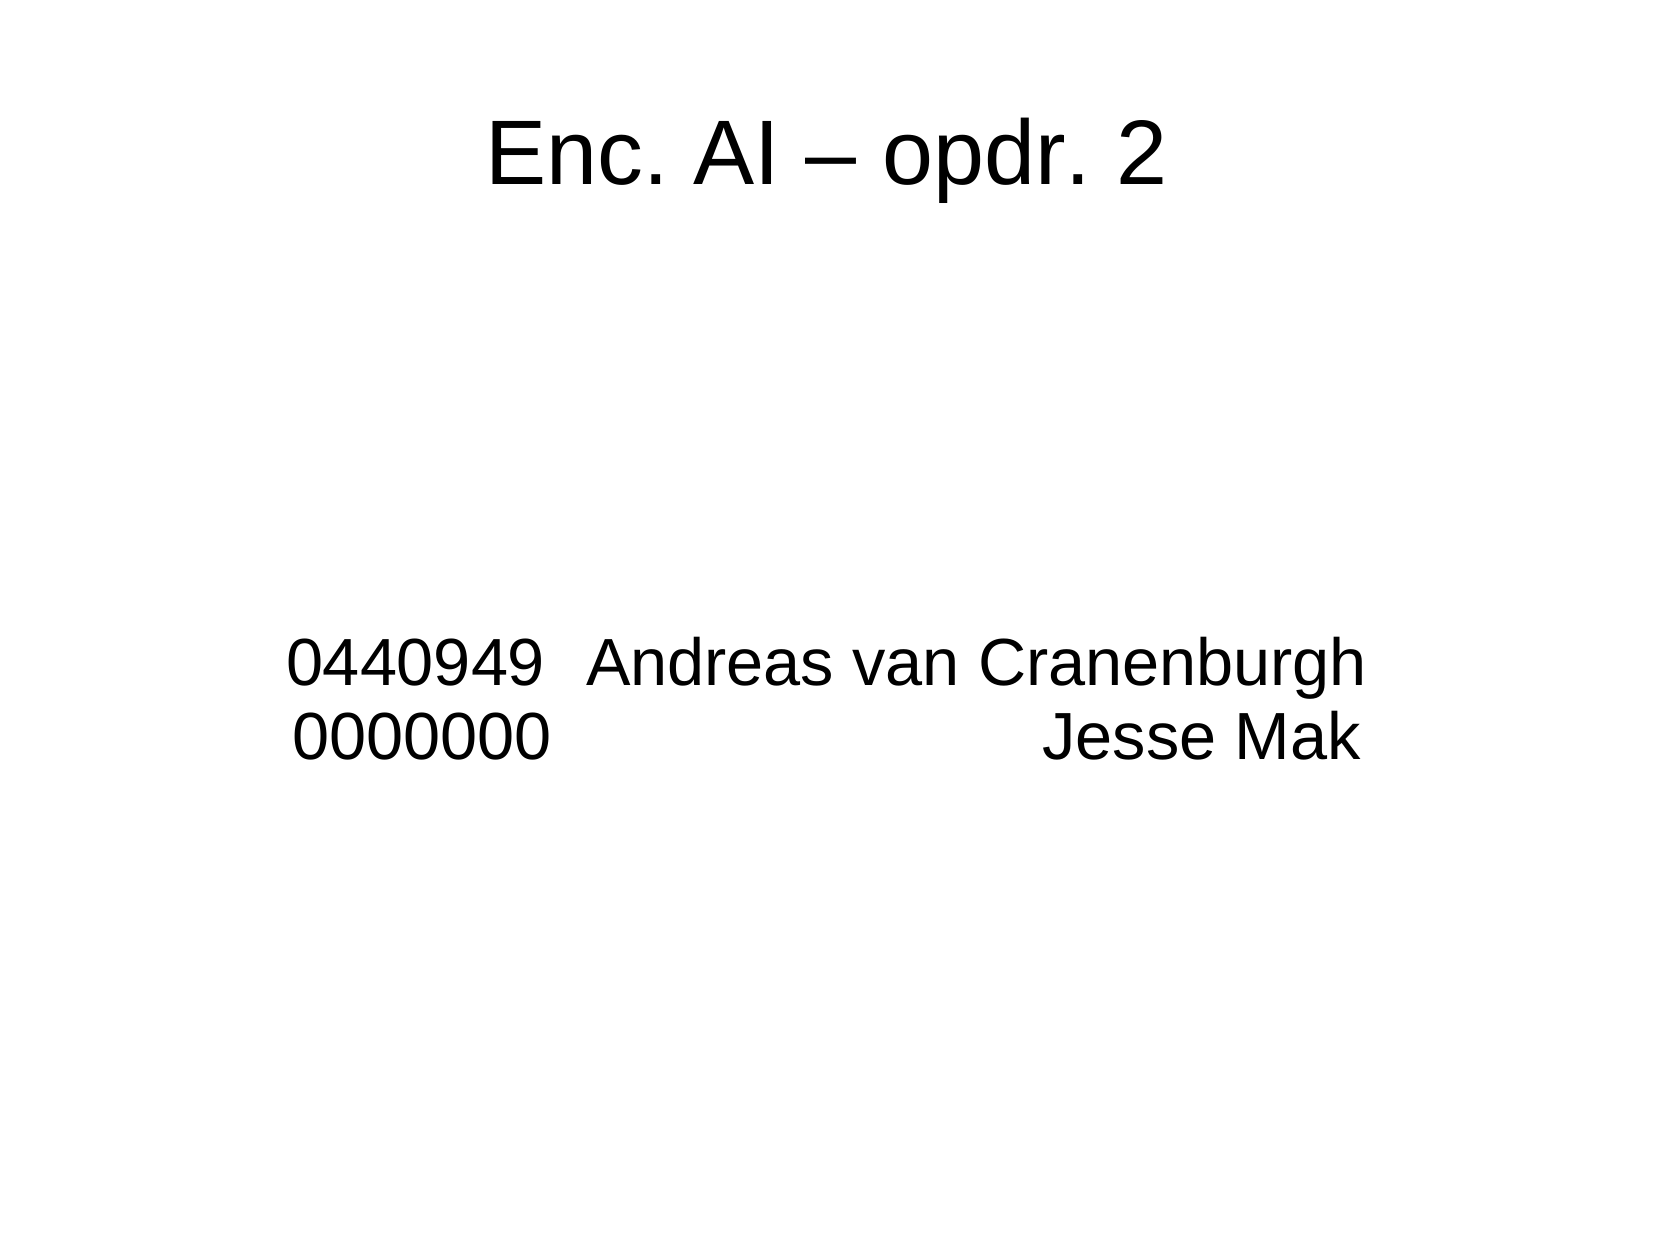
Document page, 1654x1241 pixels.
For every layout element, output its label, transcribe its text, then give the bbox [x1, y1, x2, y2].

title Enc. AI – opdr. 2 [82, 56, 1571, 250]
subtitle 0440949 Andreas van Cranenburgh 0000000 Jesse Mak [82, 297, 1571, 1102]
